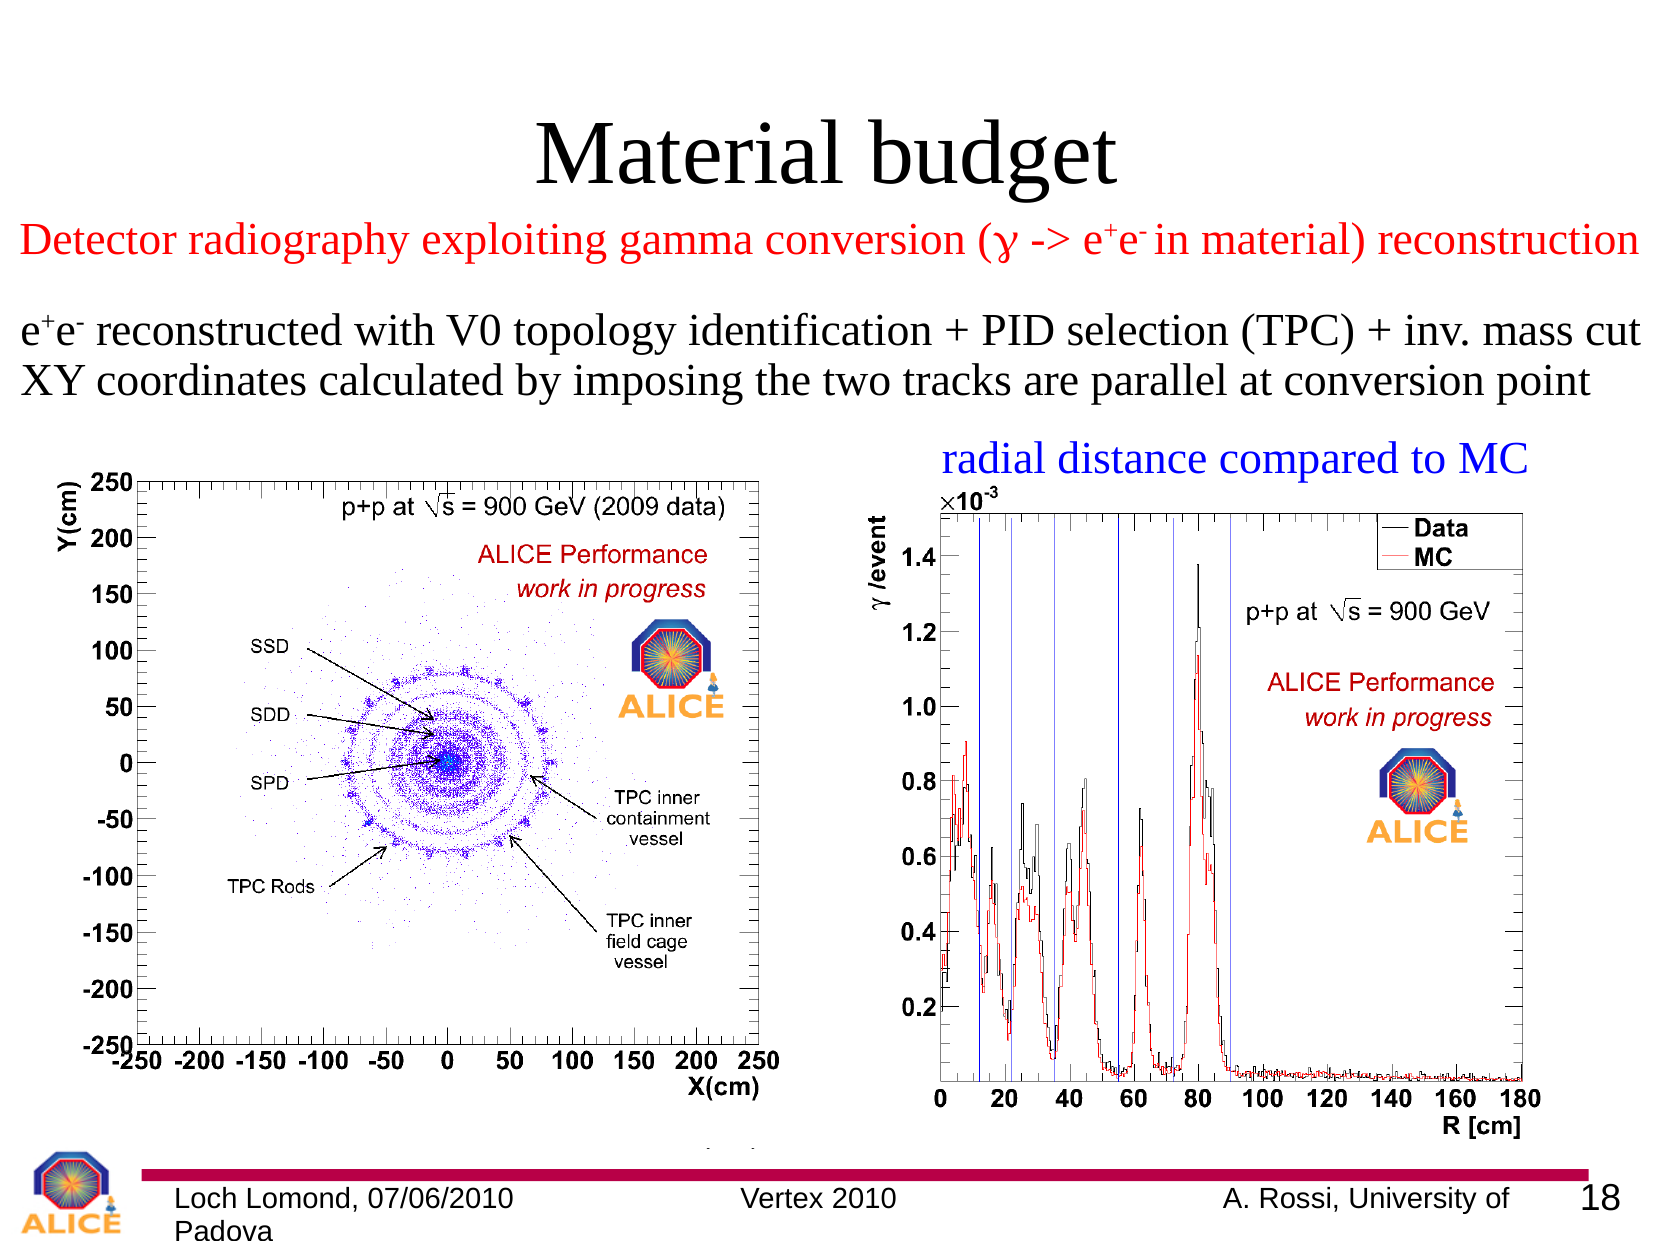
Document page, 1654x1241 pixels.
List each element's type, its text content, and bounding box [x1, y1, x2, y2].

text_box Loch Lomond, 07/06/2010 Vertex 2010 A. Rossi, University of Padova [159, 1175, 1564, 1223]
text_box [141, 1169, 1564, 1182]
picture [868, 579, 1595, 1152]
text_box 18 [1564, 1169, 1648, 1227]
title Material budget [82, 56, 1571, 206]
picture [11, 579, 781, 1241]
text_box radial distance compared to MC [927, 425, 1577, 504]
text_box Detector radiography exploiting gamma conversion (g -> e+e- in material) reconstruction [0, 206, 1654, 286]
text_box e+e- reconstructed with V0 topology identification + PID selection (TPC) + inv. mass cut XY coordinates calculated by imposing the two tracks are parallel at conversion point [0, 297, 1654, 579]
